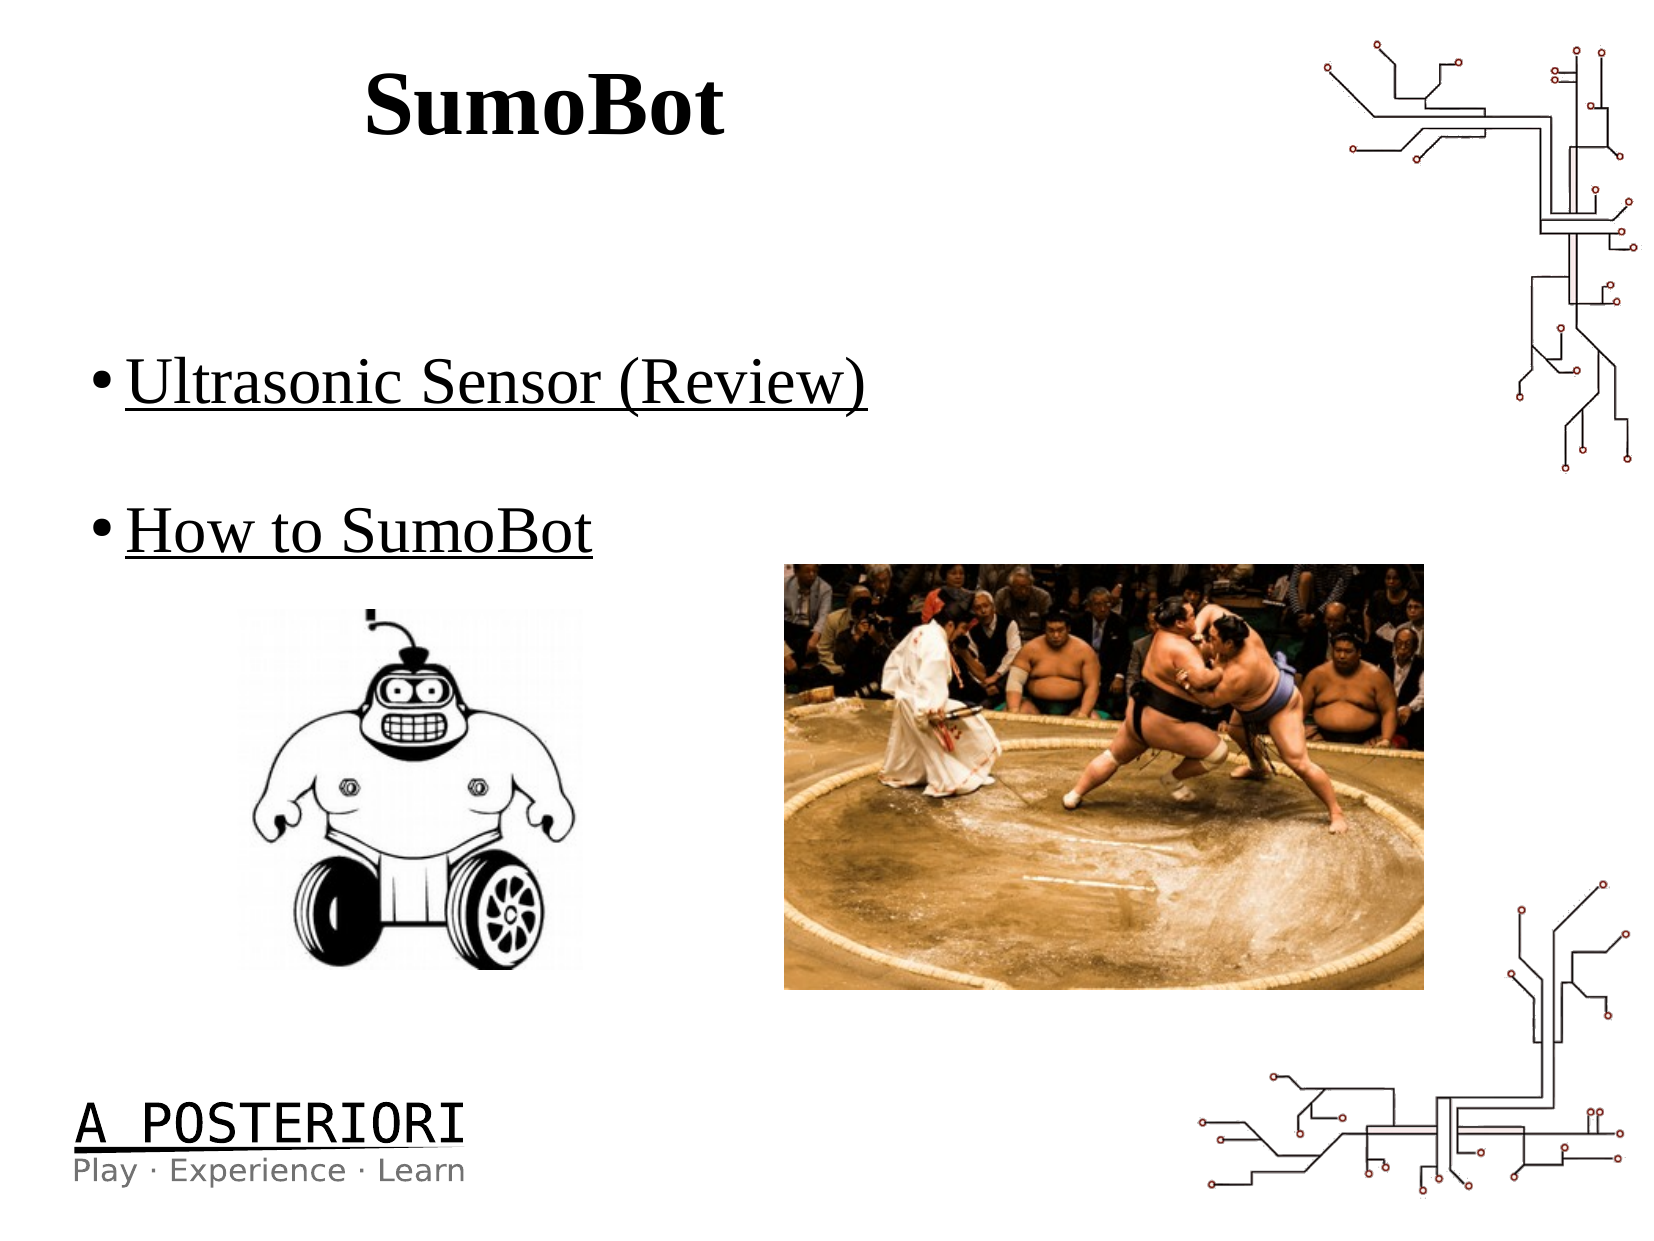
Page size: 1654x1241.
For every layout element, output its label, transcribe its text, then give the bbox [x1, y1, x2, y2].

subtitle Ultrasonic Sensor (Review) How to SumoBot [90, 231, 1396, 607]
picture [237, 609, 583, 970]
picture [73, 1101, 466, 1189]
picture [784, 564, 1636, 1201]
picture [1305, 35, 1643, 496]
title SumoBot [11, 14, 1077, 192]
